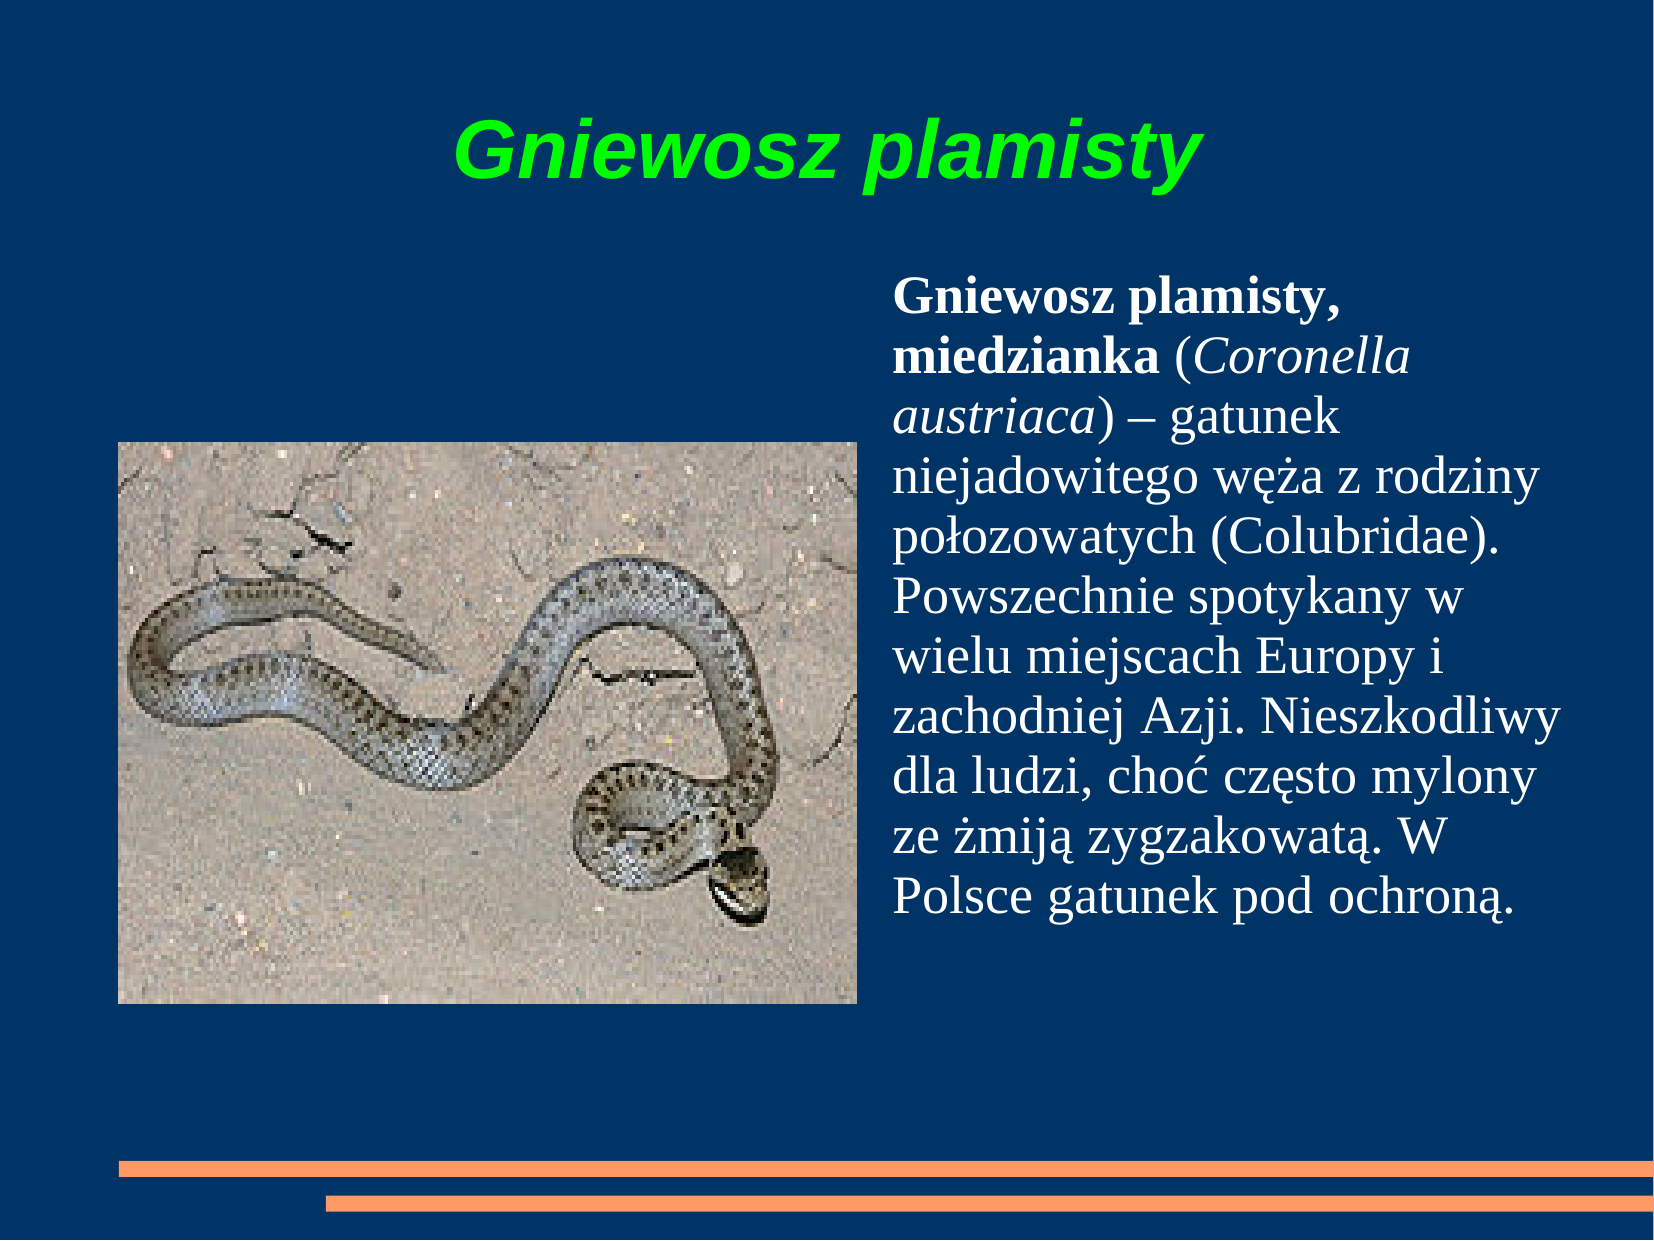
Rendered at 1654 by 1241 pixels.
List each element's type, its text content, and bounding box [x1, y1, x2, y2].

title Gniewosz plamisty [121, 53, 1534, 247]
picture [118, 442, 857, 1004]
list Gniewosz plamisty, miedzianka (Coronella austriaca) – gatunek niejadowitego węża z rodziny połozowatych (Colubridae). Powszechnie spotykany w wielu miejscach Europy i zachodniej Azji. Nieszkodliwy dla ludzi, choć często mylony ze żmiją zygzakowatą. W Polsce gatunek pod ochroną. [892, 265, 1595, 1061]
